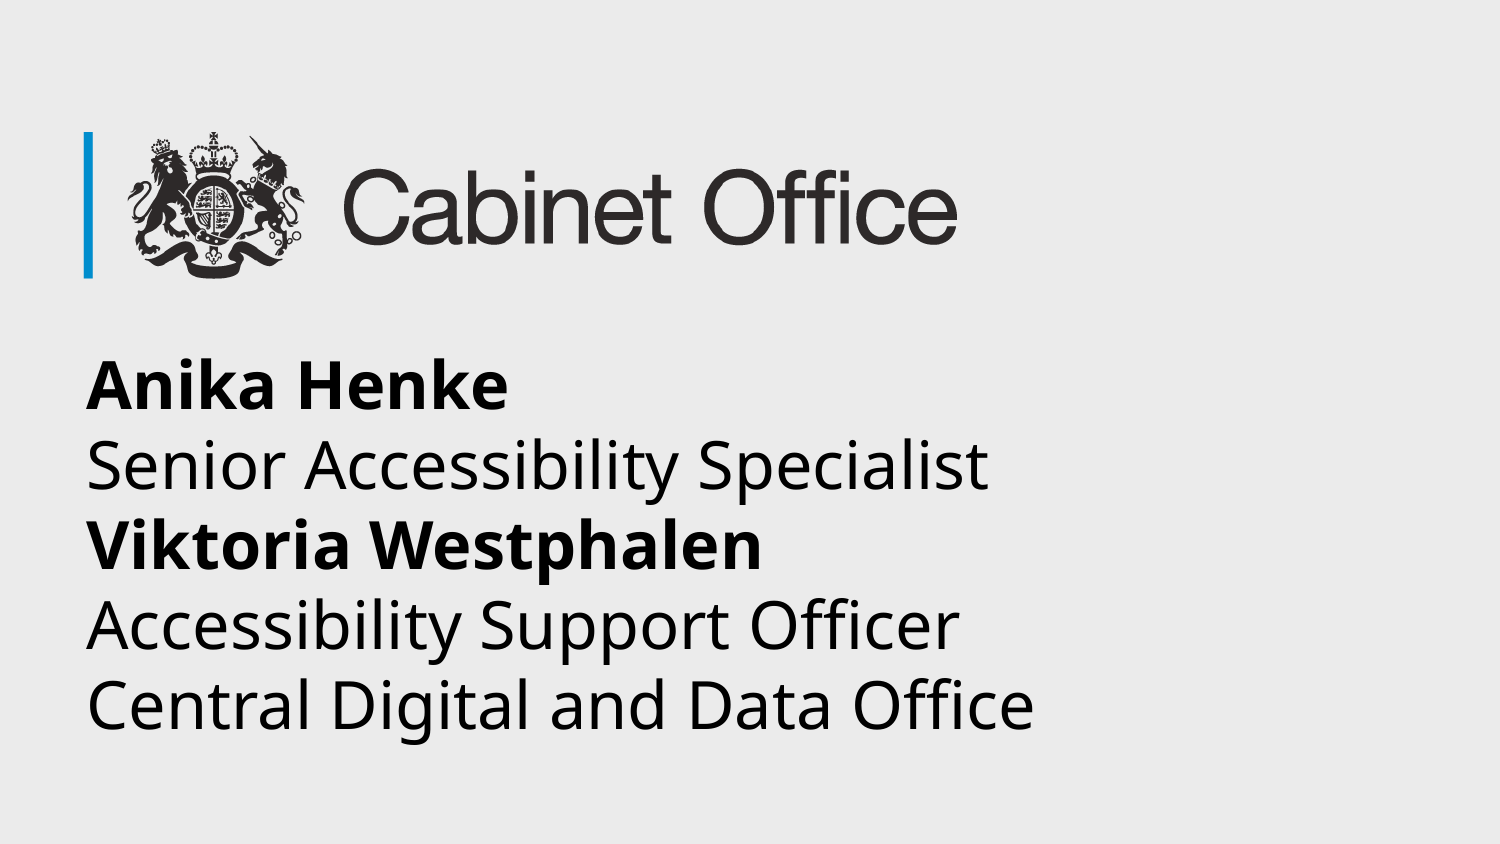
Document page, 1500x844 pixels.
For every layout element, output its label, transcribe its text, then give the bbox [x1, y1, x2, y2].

title Anika Henke Senior Accessibility Specialist Viktoria Westphalen Accessibility Support Officer Central Digital and Data Office [83, 358, 1359, 761]
picture [72, 118, 971, 296]
